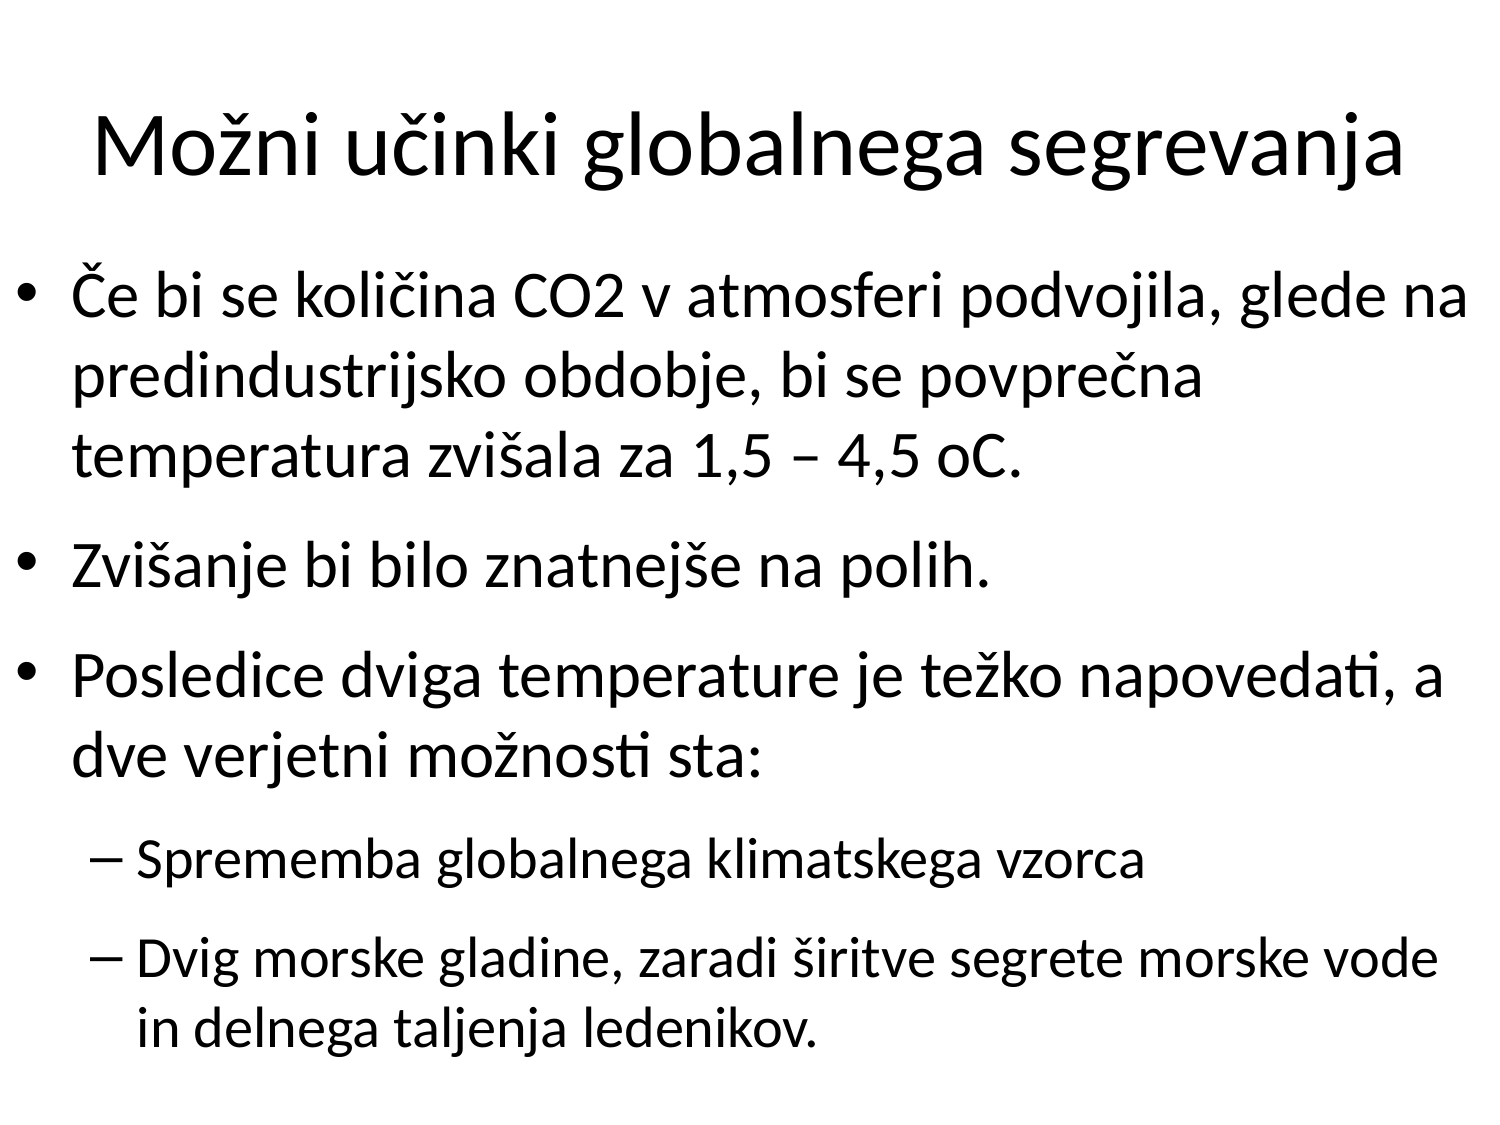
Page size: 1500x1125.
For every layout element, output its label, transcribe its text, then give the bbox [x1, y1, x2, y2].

title Možni učinki globalnega segrevanja [75, 45, 1425, 233]
list Če bi se količina CO2 v atmosferi podvojila, glede na predindustrijsko obdobje, bi se povprečna temperatura zvišala za 1,5 – 4,5 oC. Zvišanje bi bilo znatnejše na polih. Posledice dviga temperature je težko napovedati, a dve verjetni možnosti sta: Sprememba globalnega klimatskega vzorca Dvig morske gladine, zaradi širitve segrete morske vode in delnega taljenja ledenikov. [0, 243, 1500, 1125]
